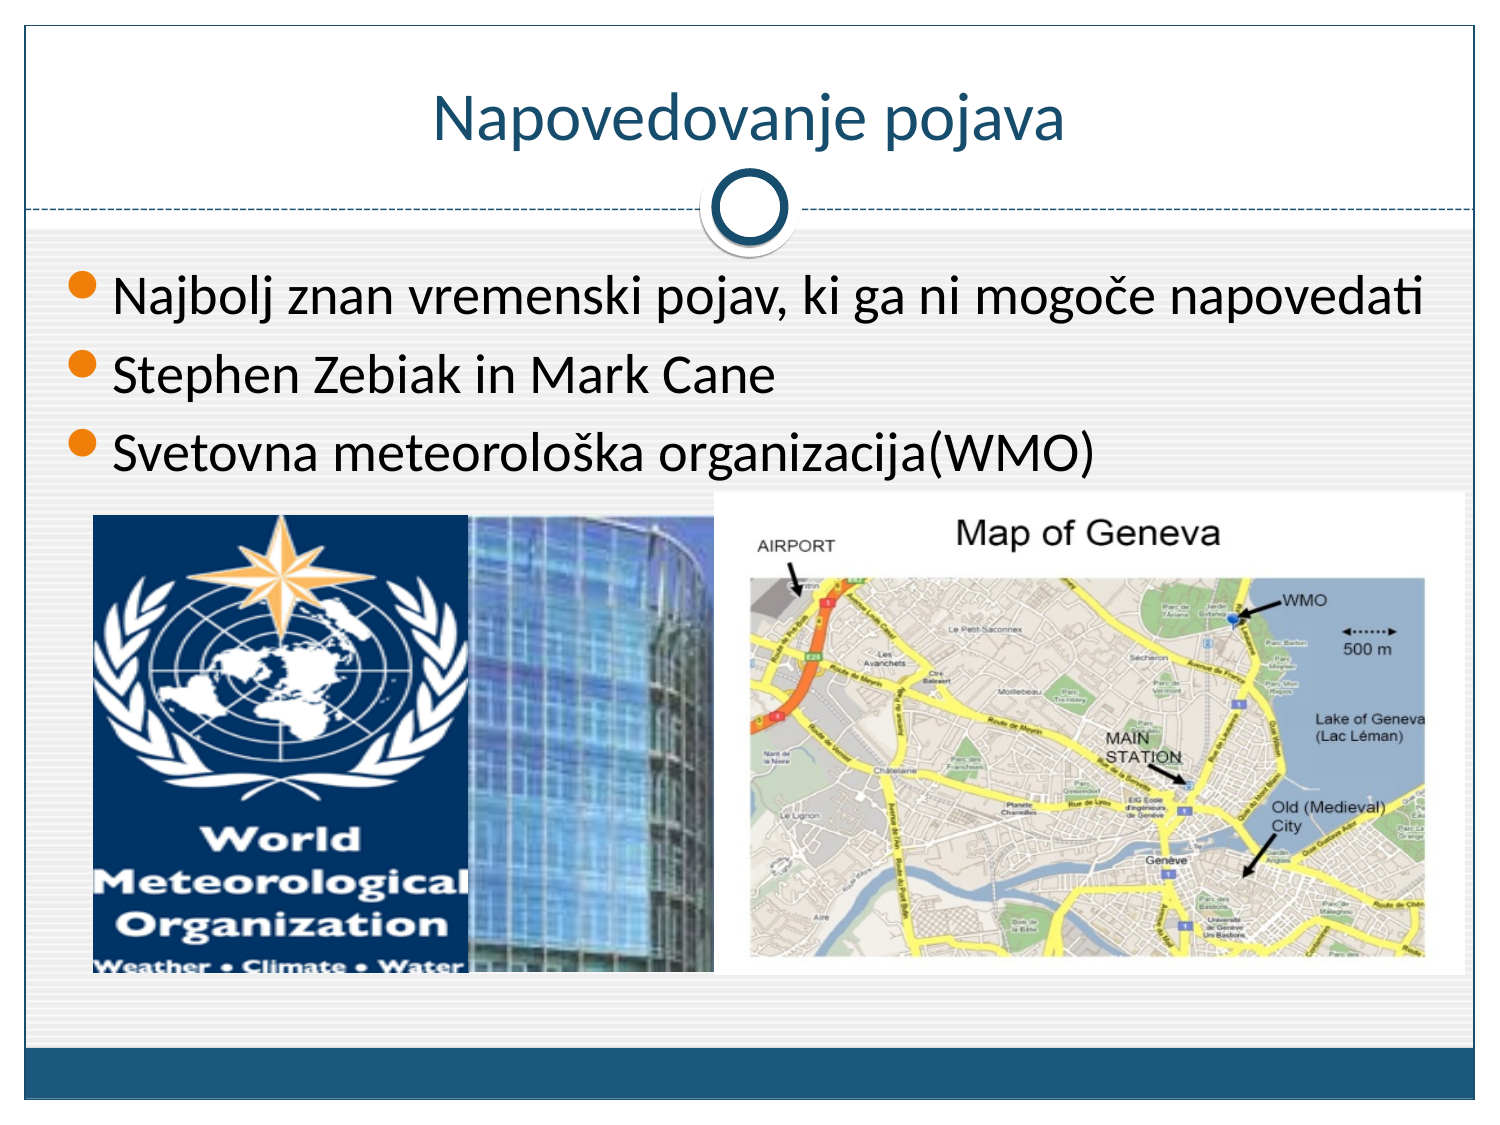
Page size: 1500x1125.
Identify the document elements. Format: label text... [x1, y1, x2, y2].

title Napovedovanje pojava [49, 37, 1450, 162]
list Najbolj znan vremenski pojav, ki ga ni mogoče napovedati Stephen Zebiak in Mark Cane Svetovna meteorološka organizacija(WMO) [49, 250, 1445, 1001]
picture [26, 229, 1473, 1047]
